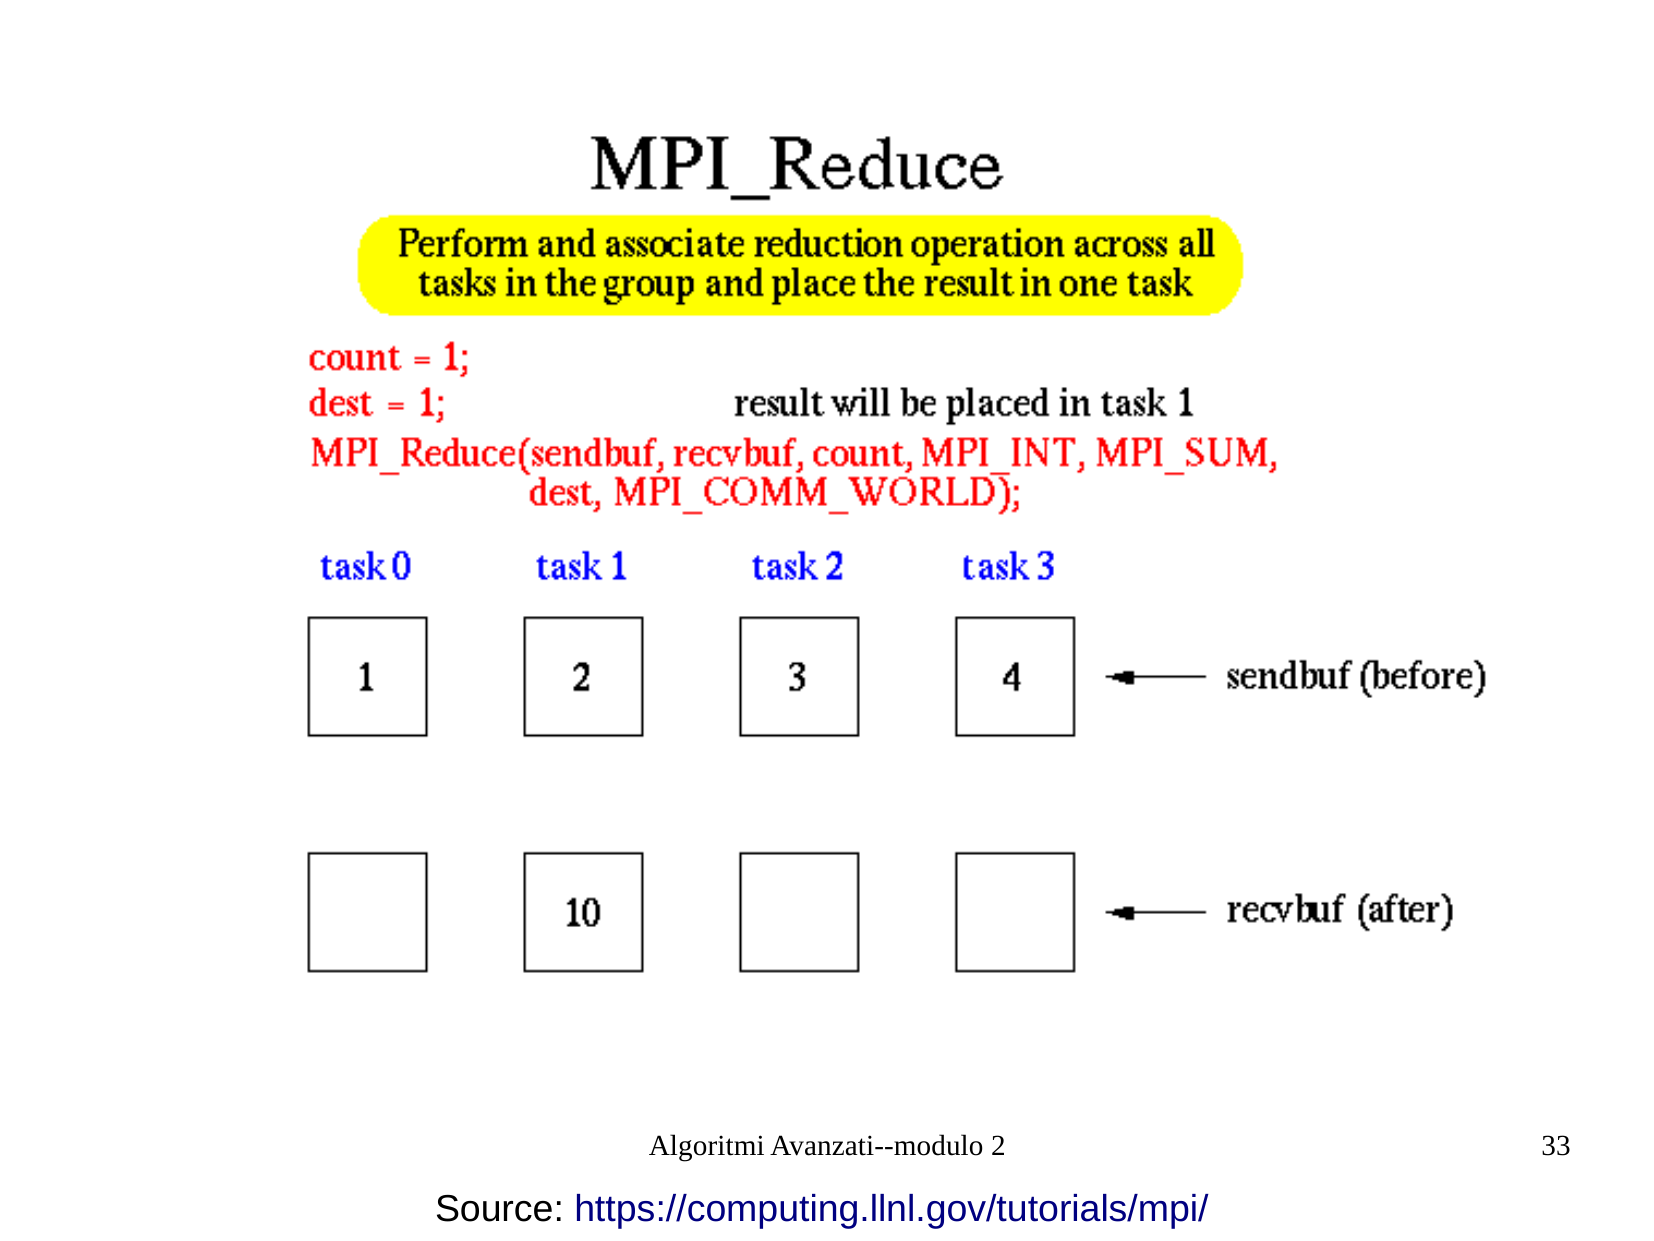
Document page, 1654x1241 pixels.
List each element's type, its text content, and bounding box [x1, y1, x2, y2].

picture [208, 74, 1538, 1023]
text_box Source: https://computing.llnl.gov/tutorials/mpi/ [417, 1177, 1238, 1241]
